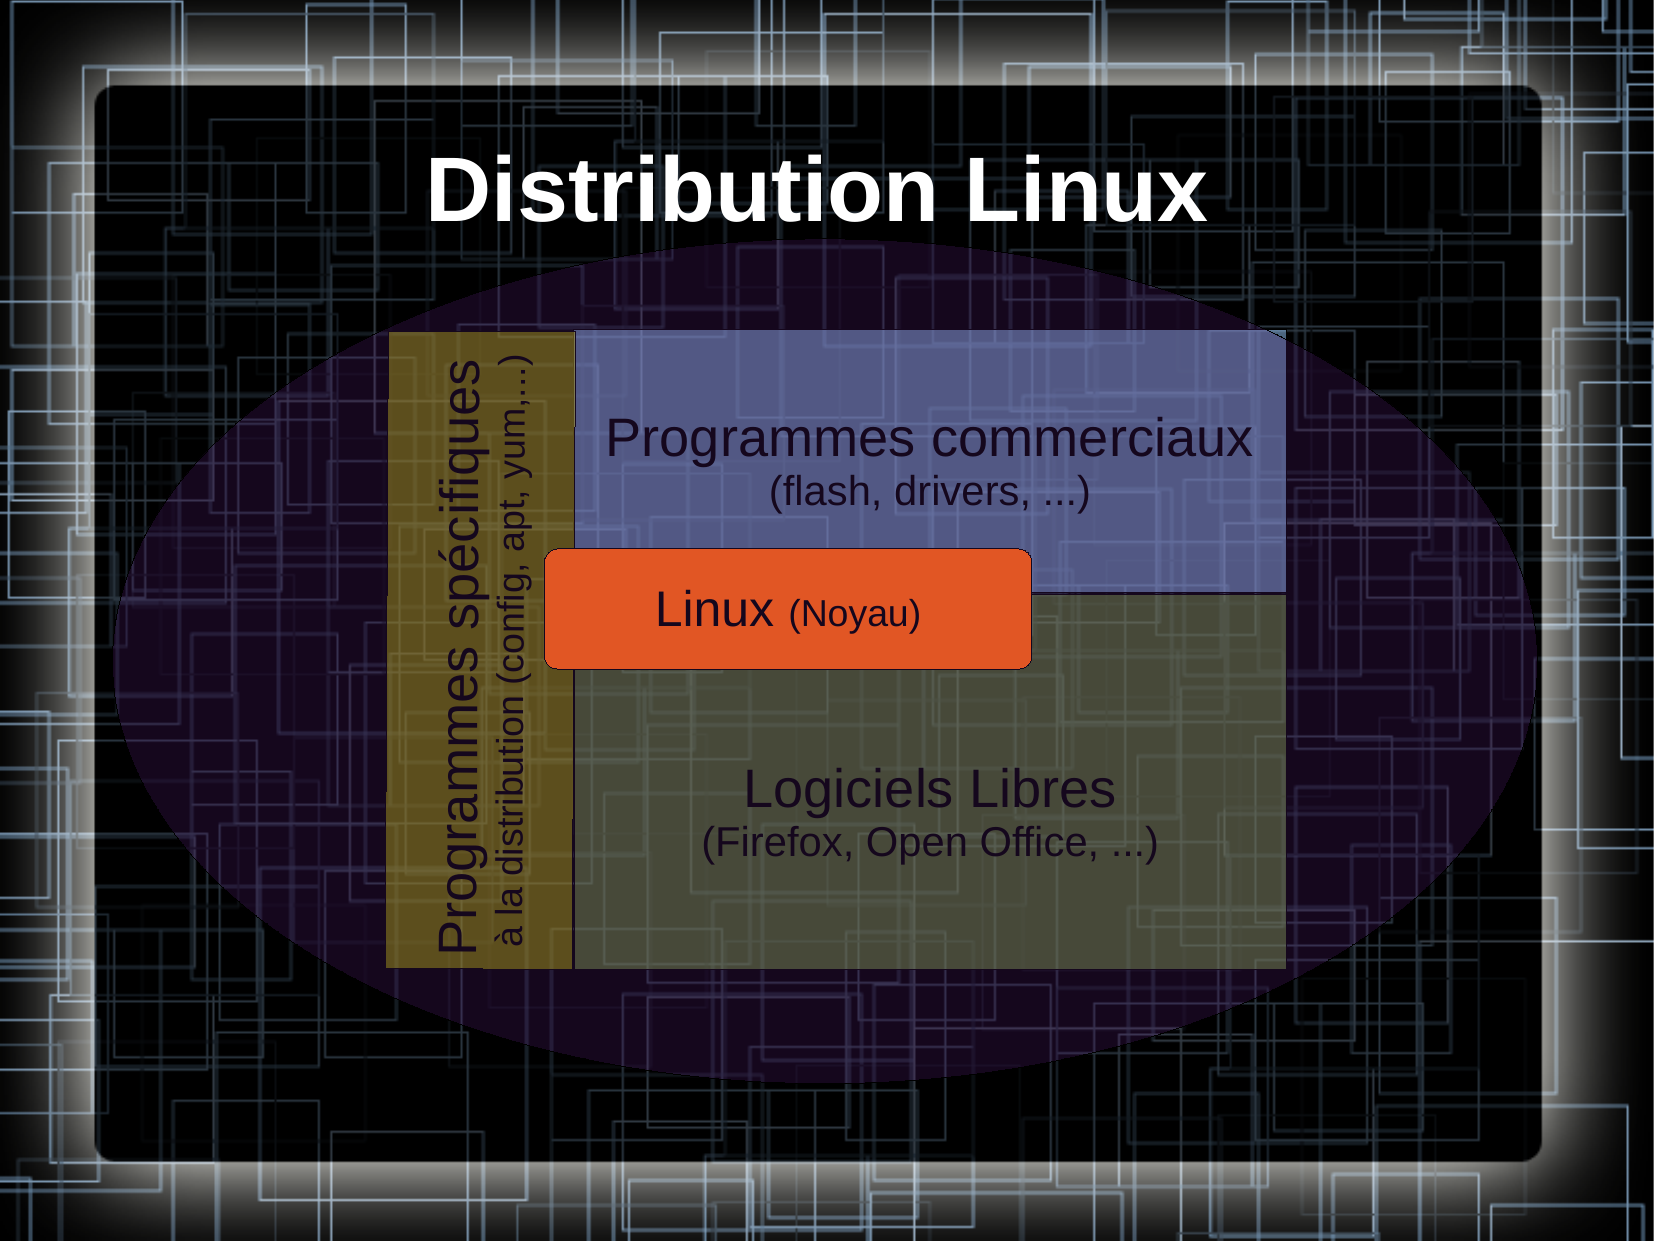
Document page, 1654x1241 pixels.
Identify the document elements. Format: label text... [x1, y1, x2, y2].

text_box [112, 238, 1538, 1084]
title Distribution Linux [106, 96, 1530, 284]
picture [0, 0, 1654, 1241]
